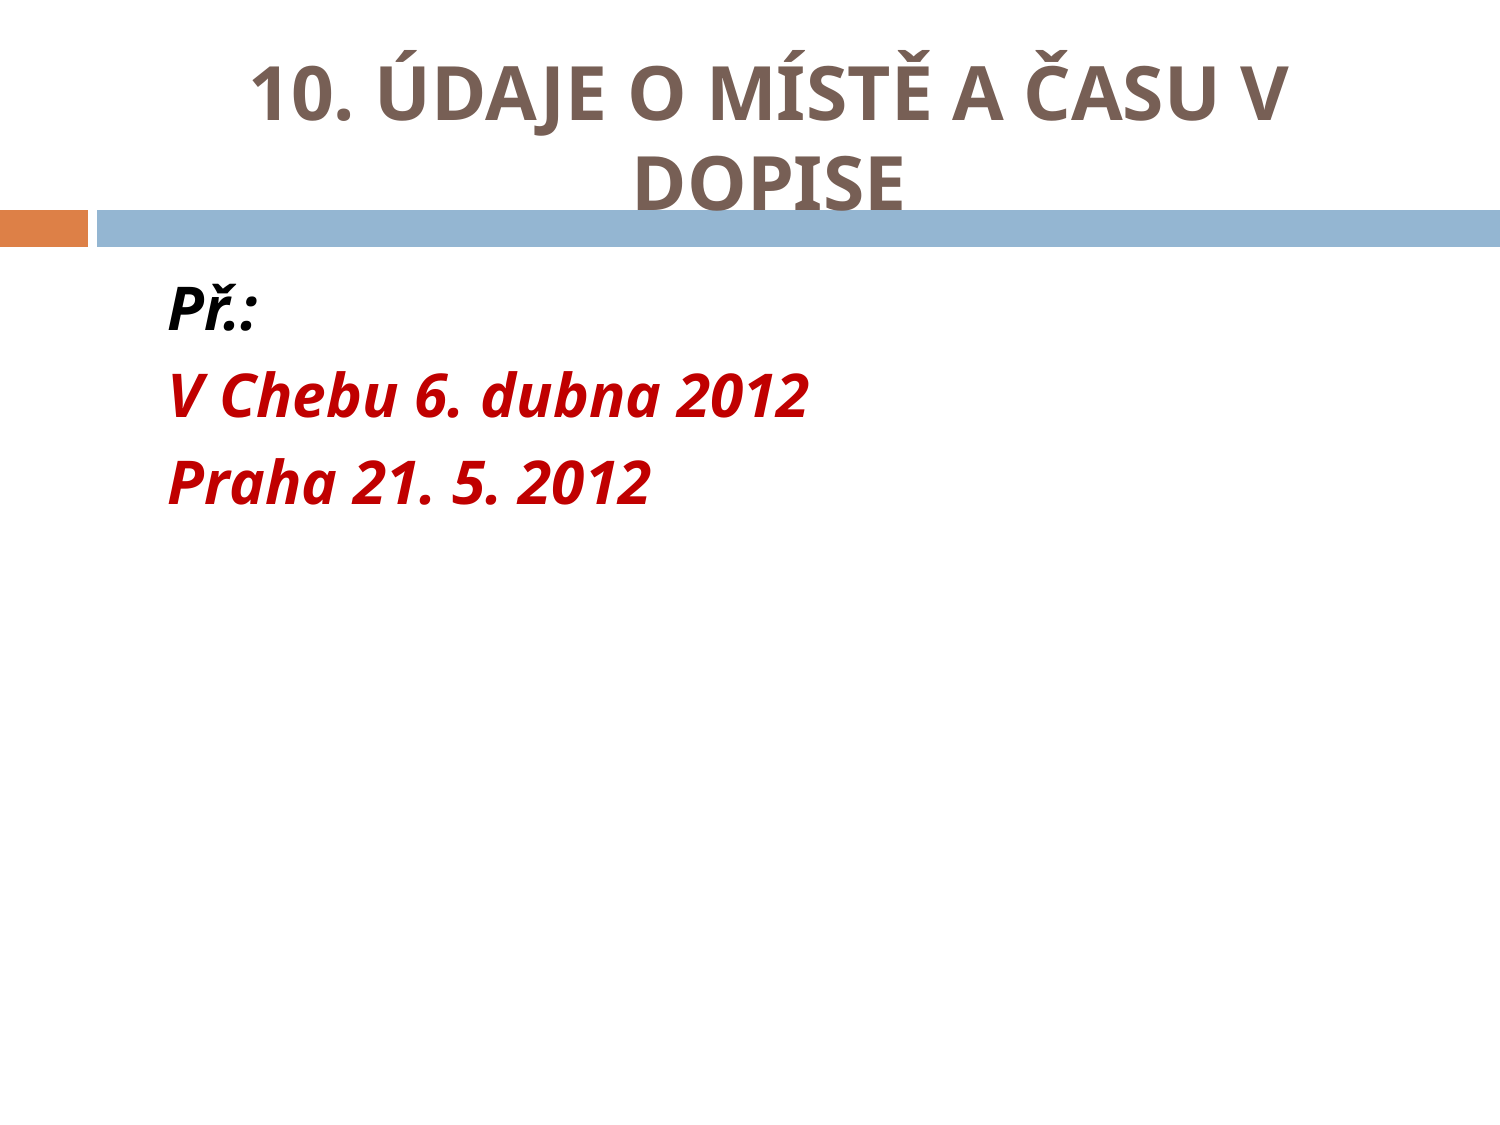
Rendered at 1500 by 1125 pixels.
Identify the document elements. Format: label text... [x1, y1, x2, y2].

list Př.: V Chebu 6. dubna 2012 Praha 21. 5. 2012 [100, 262, 1438, 1000]
title 10. ÚDAJE O MÍSTĚ A ČASU V DOPISE [100, 37, 1438, 201]
